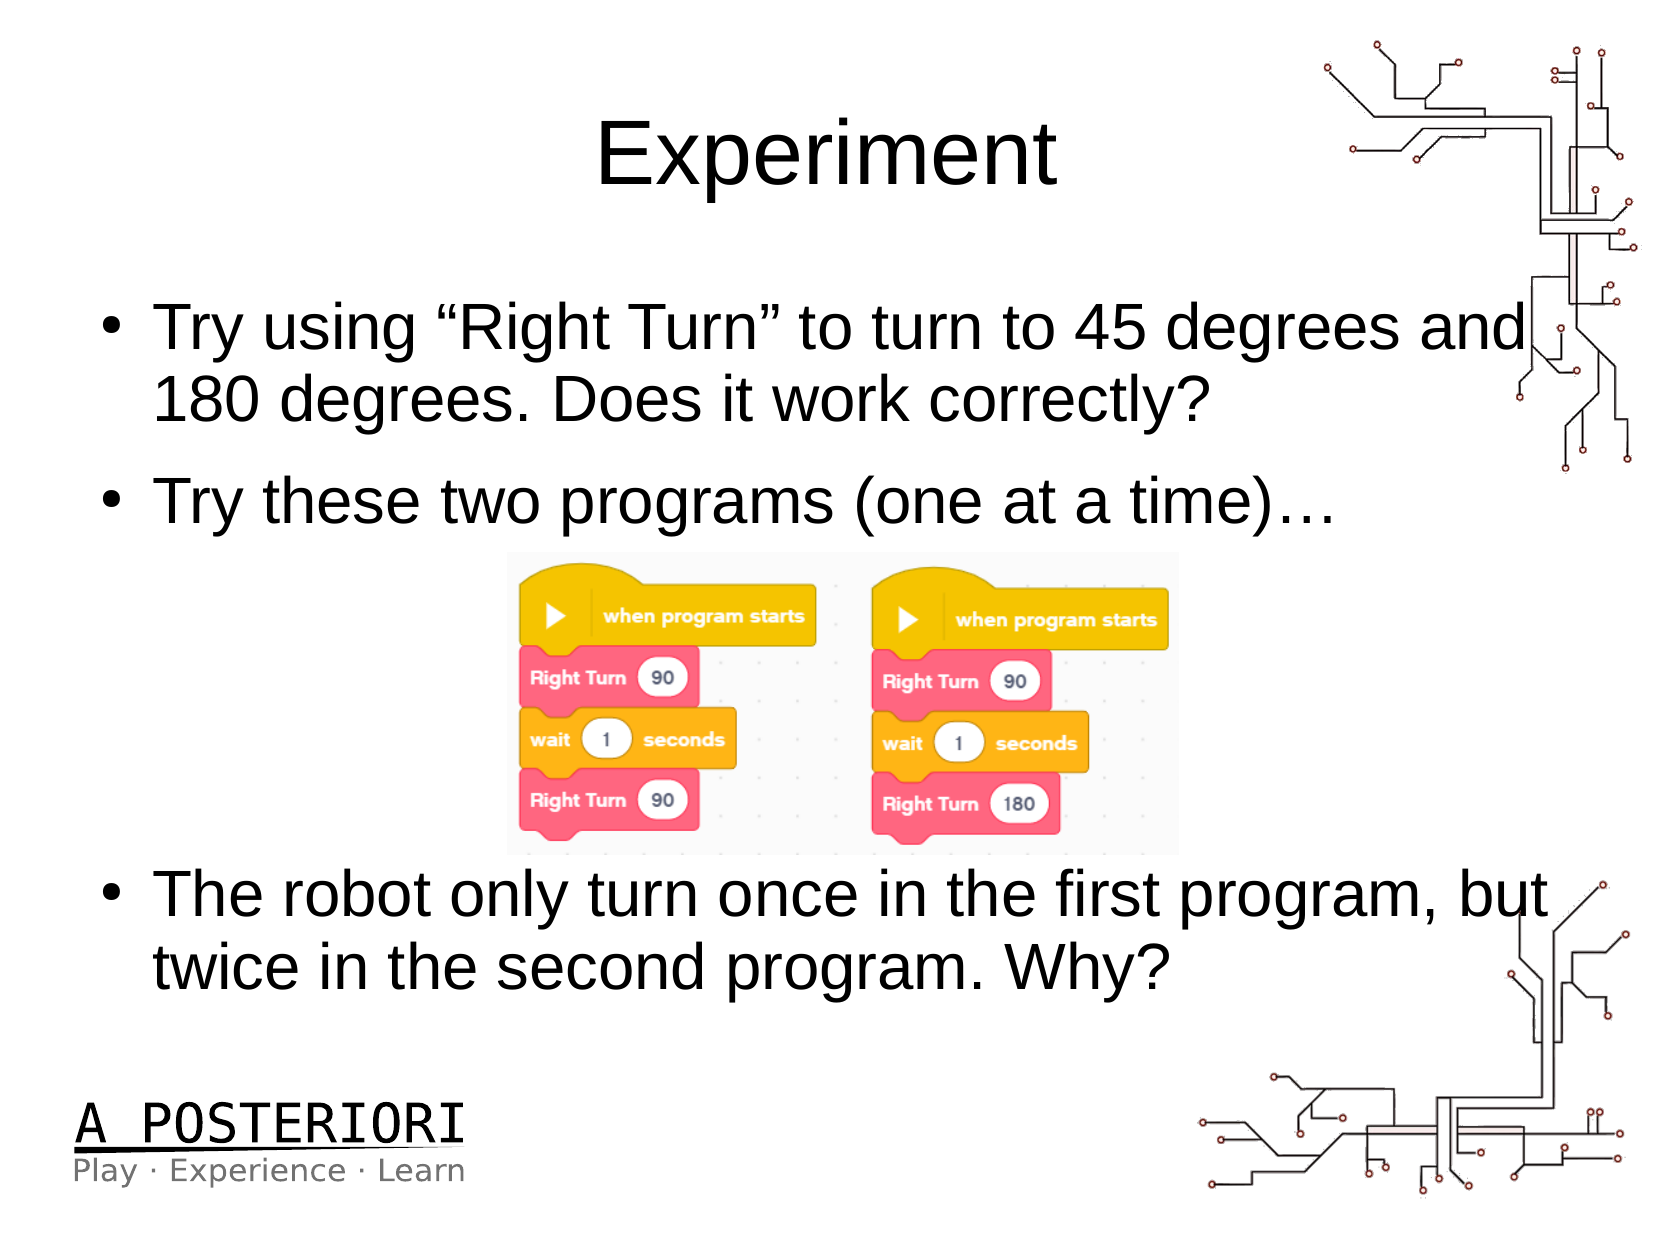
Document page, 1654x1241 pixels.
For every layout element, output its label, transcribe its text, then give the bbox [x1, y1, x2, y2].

picture [1305, 35, 1643, 495]
title Experiment [82, 49, 1571, 257]
picture [1177, 863, 1635, 1200]
picture [507, 552, 1179, 856]
list Try using “Right Turn” to turn to 45 degrees and 180 degrees. Does it work correctly? Try these two programs (one at a time)… The robot only turn once in the first program, but twice in the second program. Why? [82, 290, 1571, 1010]
